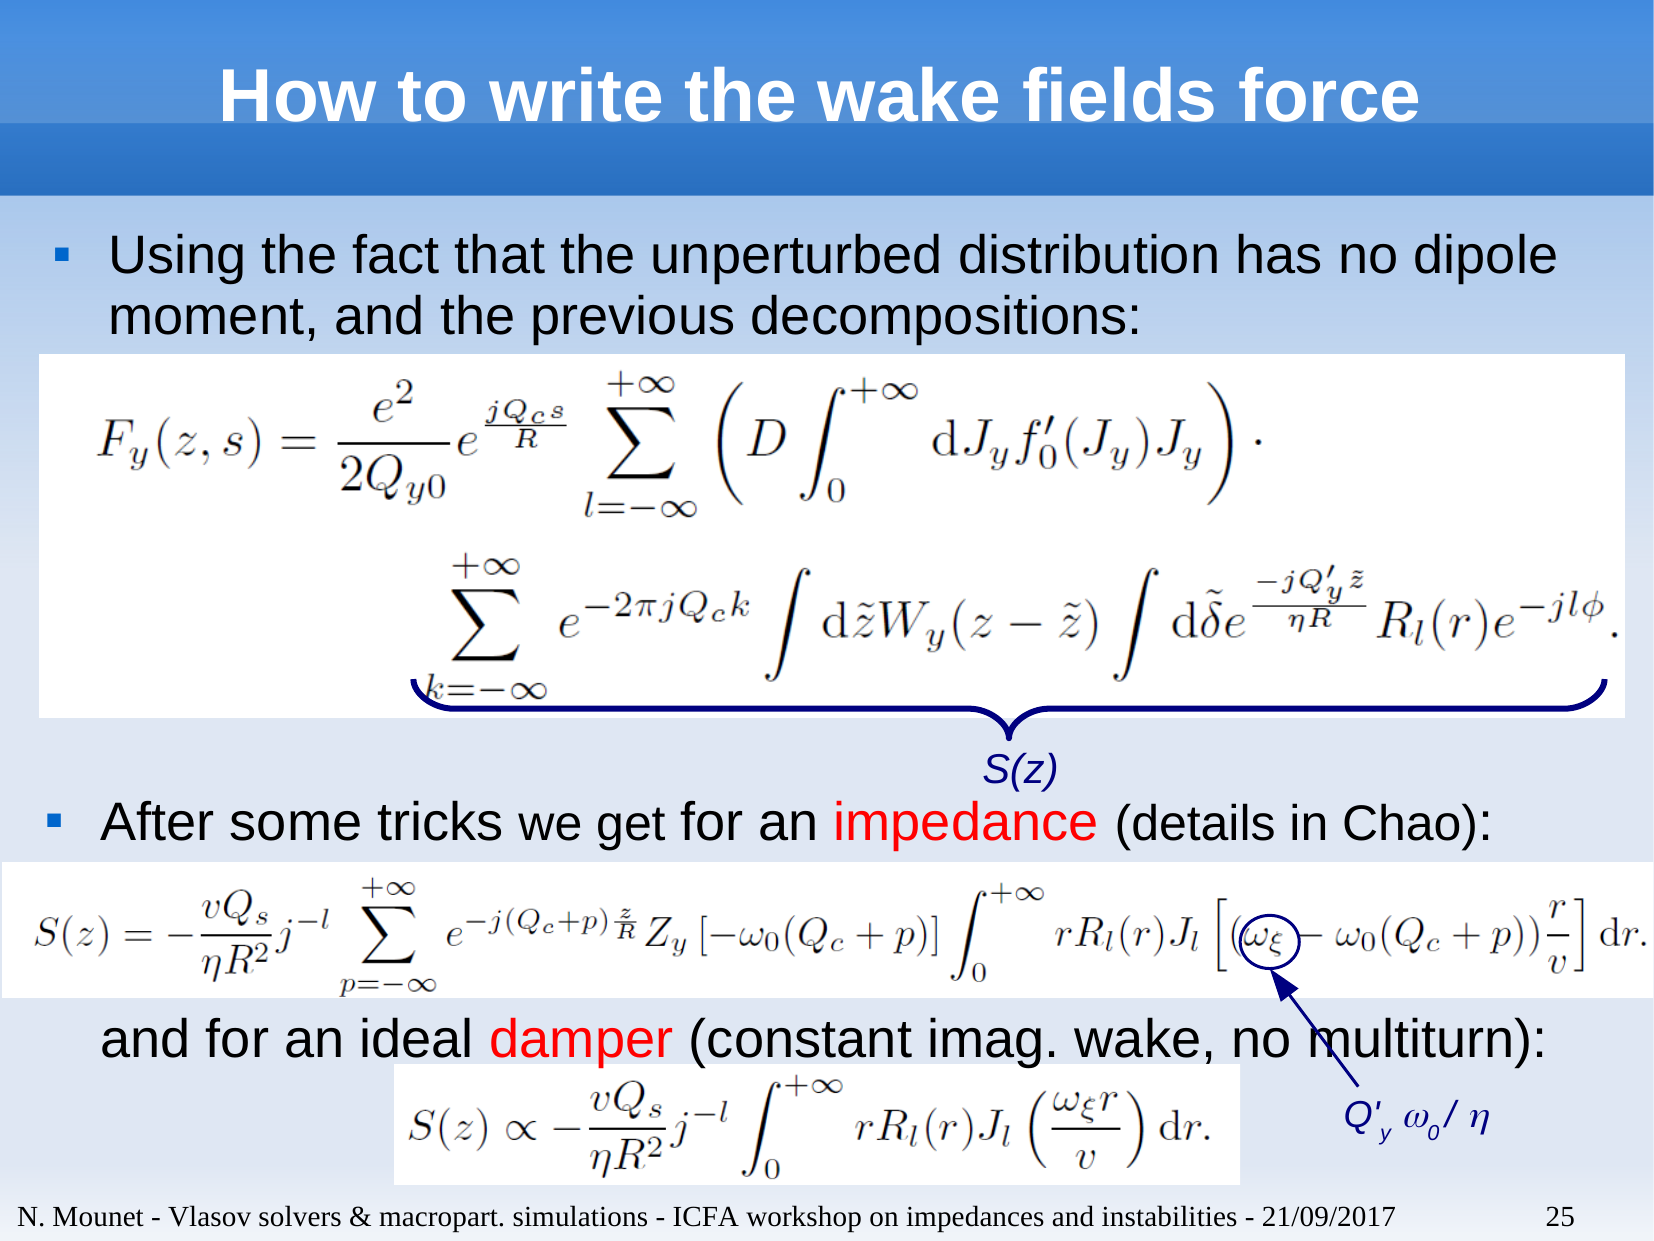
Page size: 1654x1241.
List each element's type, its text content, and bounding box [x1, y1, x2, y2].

picture [0, 0, 1654, 1241]
text_box [1240, 915, 1300, 969]
list After some tricks we get for an impedance (details in Chao): and for an ideal damper (constant imag. wake, no multiturn): [29, 999, 1605, 1146]
text_box Q'y w0 / h [1328, 1086, 1536, 1157]
text_box S(z) [719, 738, 1307, 801]
title How to write the wake fields force [76, 1, 1565, 189]
list After some tricks we get for an impedance (details in Chao): and for an ideal damper (constant imag. wake, no multiturn): [29, 791, 1605, 862]
list Using the fact that the unperturbed distribution has no dipole moment, and the previous decompositions: [37, 225, 1613, 739]
